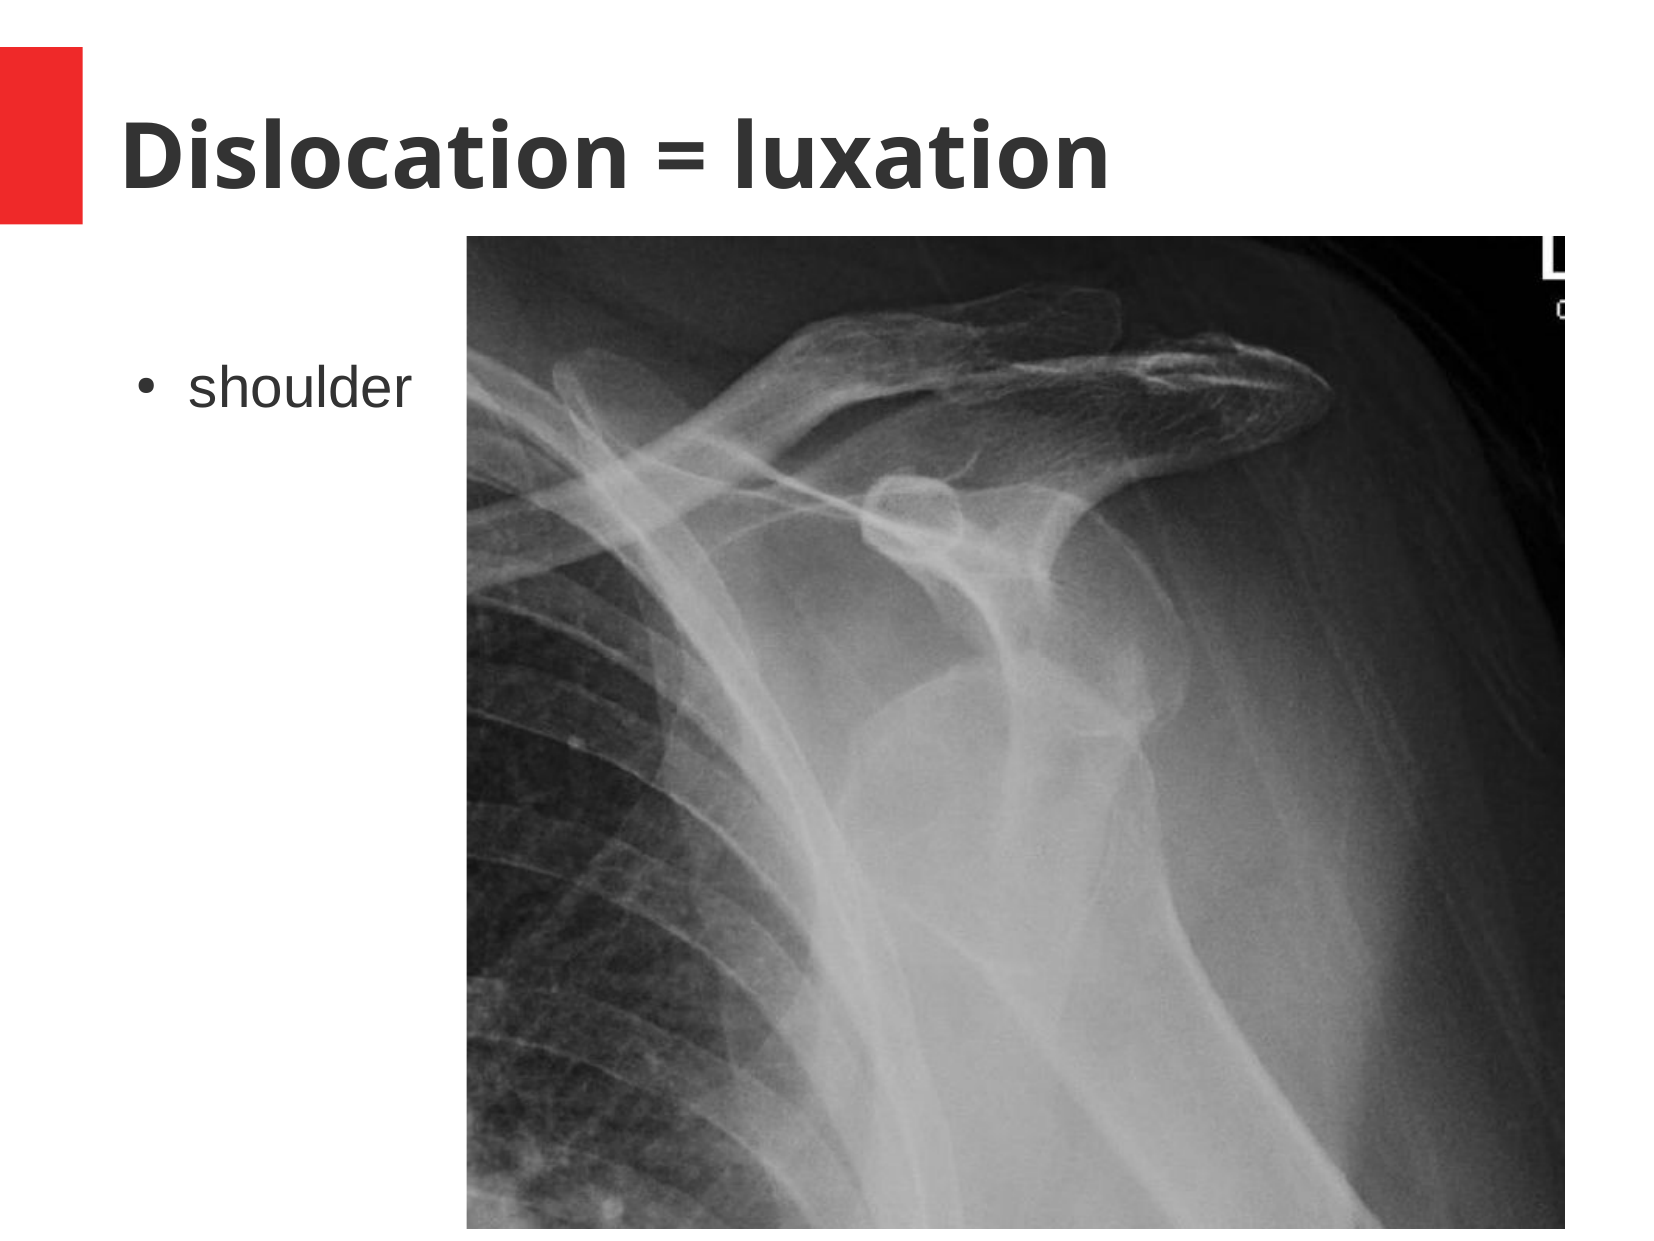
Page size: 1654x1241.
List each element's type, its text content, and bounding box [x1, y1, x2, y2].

title Dislocation = luxation [118, 49, 1571, 257]
list shoulder [118, 354, 466, 1074]
picture [466, 236, 1565, 1229]
